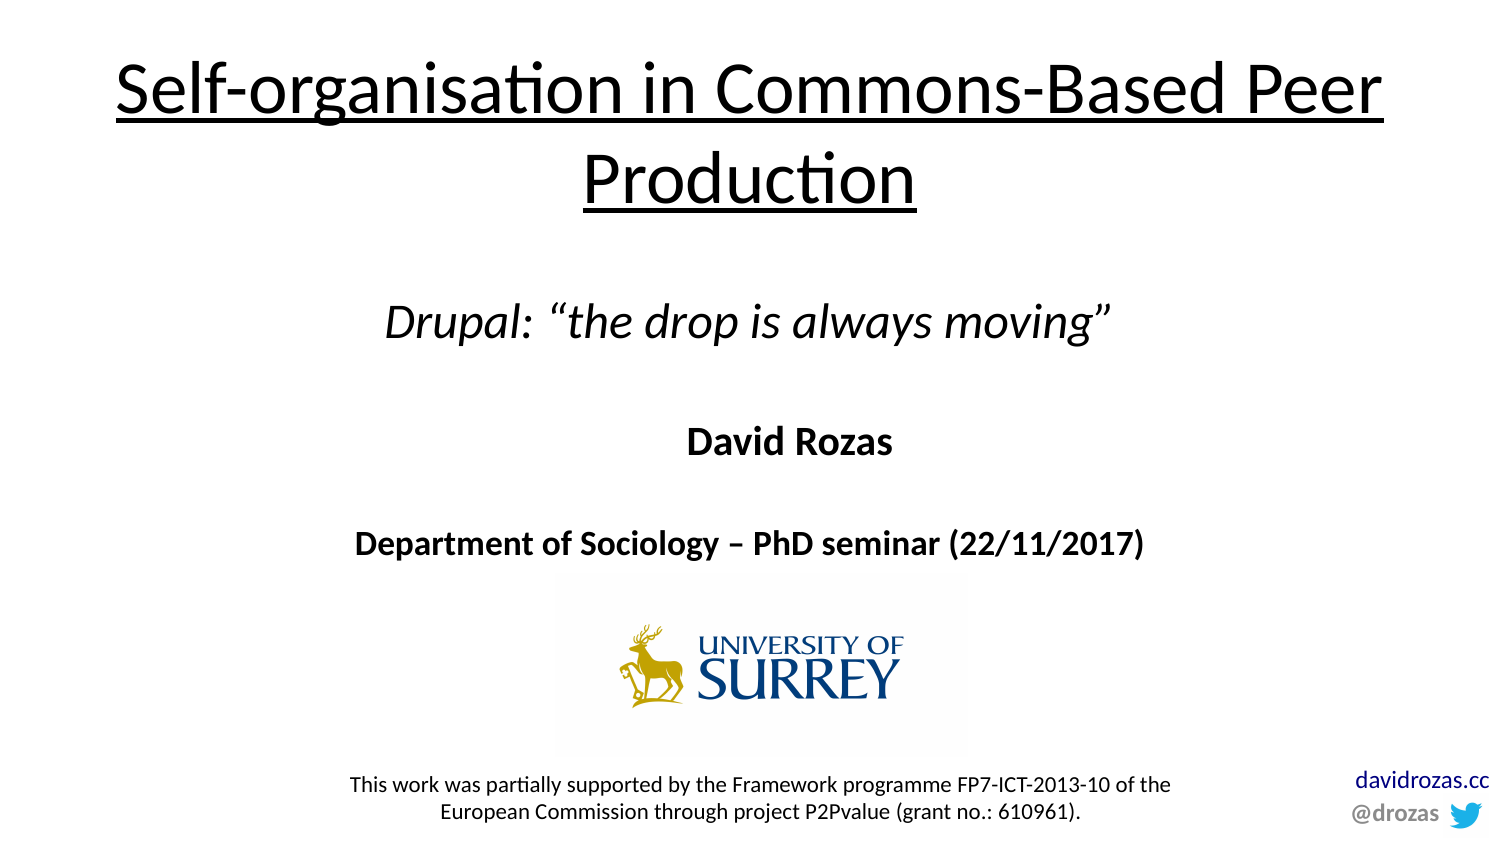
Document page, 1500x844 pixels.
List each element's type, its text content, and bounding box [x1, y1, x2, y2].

picture [1443, 802, 1489, 838]
text_box David Rozas [164, 398, 1416, 493]
title Self-organisation in Commons-Based Peer Production Drupal: “the drop is always moving” [51, 23, 1449, 117]
text_box @drozas [1330, 793, 1443, 829]
text_box davidrozas.cc [1340, 761, 1500, 802]
text_box This work was partially supported by the Framework programme FP7-ICT-2013-10 of the European Commission through project P2Pvalue (grant no.: 610961). [312, 759, 1211, 835]
picture [555, 573, 968, 757]
list Department of Sociology – PhD seminar (22/11/2017) [51, 504, 1449, 652]
